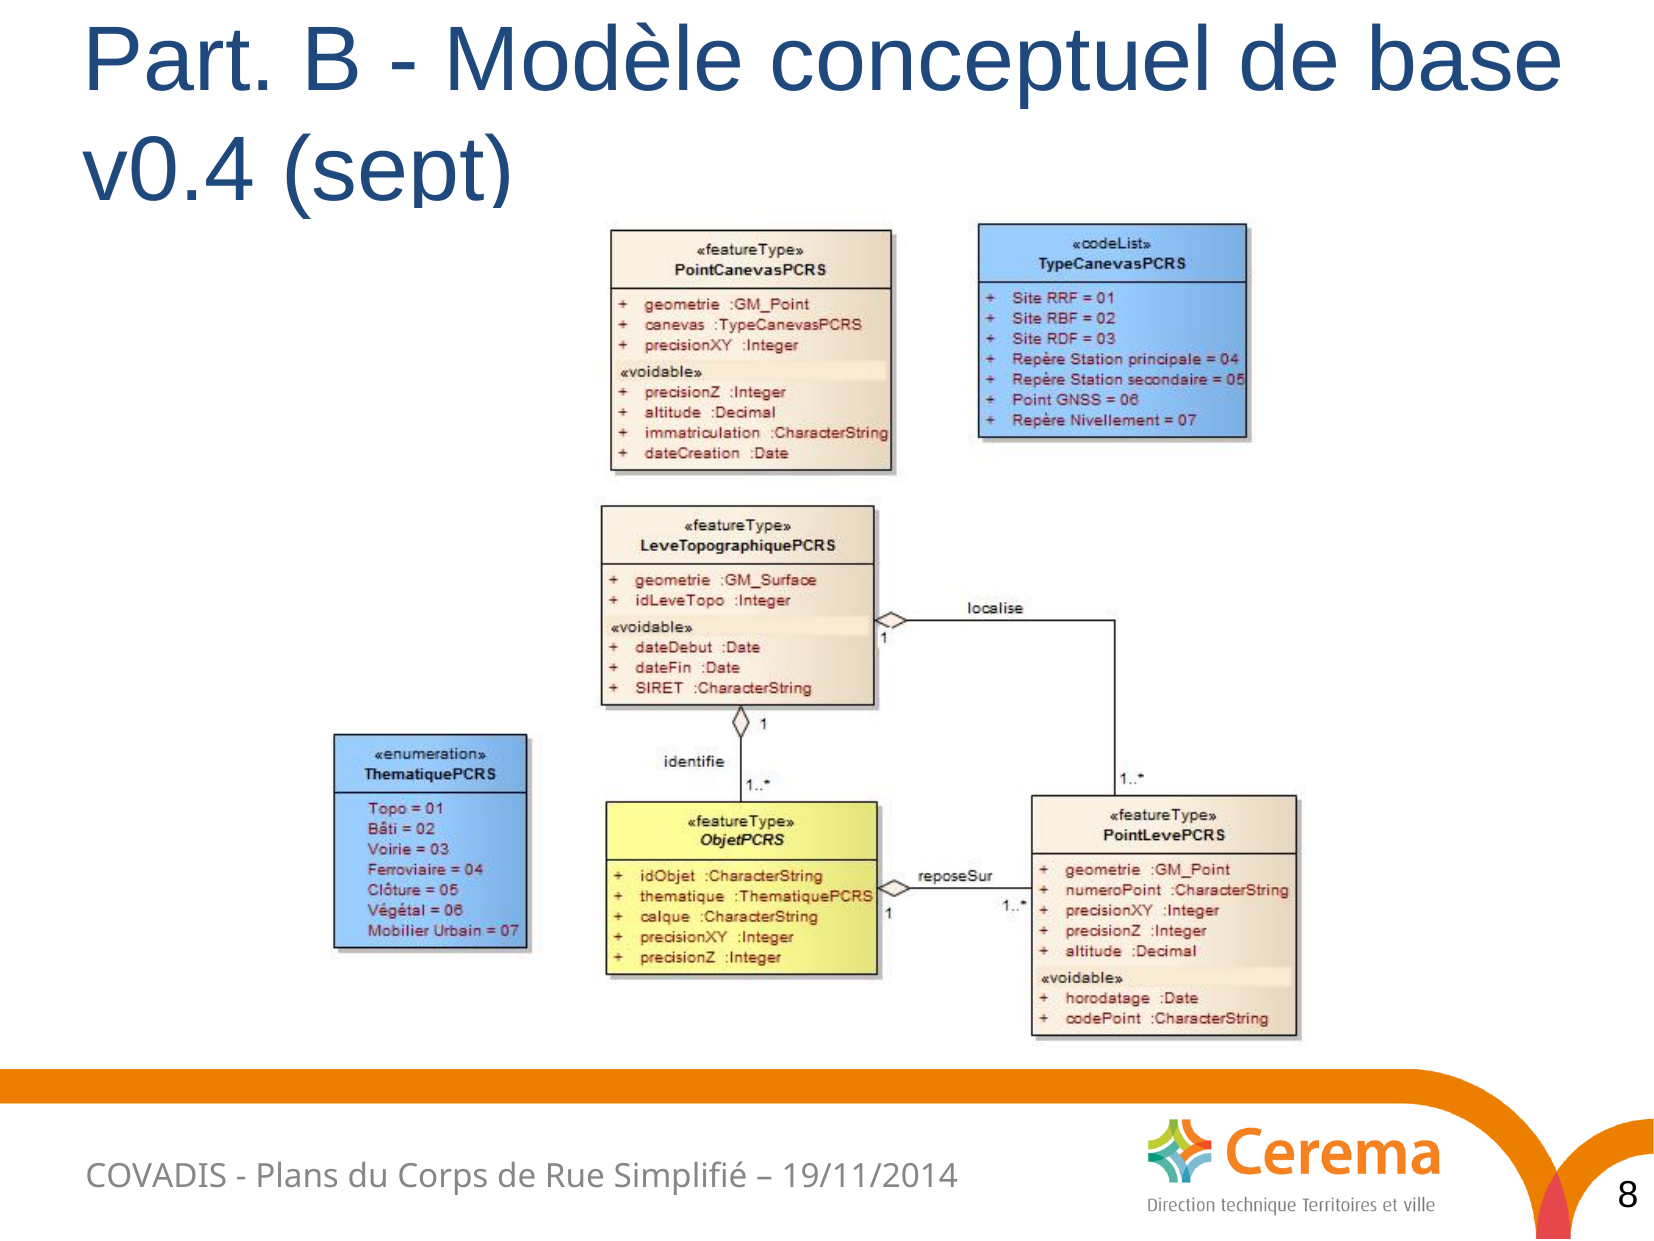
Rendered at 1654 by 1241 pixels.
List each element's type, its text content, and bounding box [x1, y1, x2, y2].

picture [318, 208, 1313, 1052]
picture [0, 1069, 1654, 1239]
title Part. B - Modèle conceptuel de base v0.4 (sept) [82, 0, 1571, 220]
